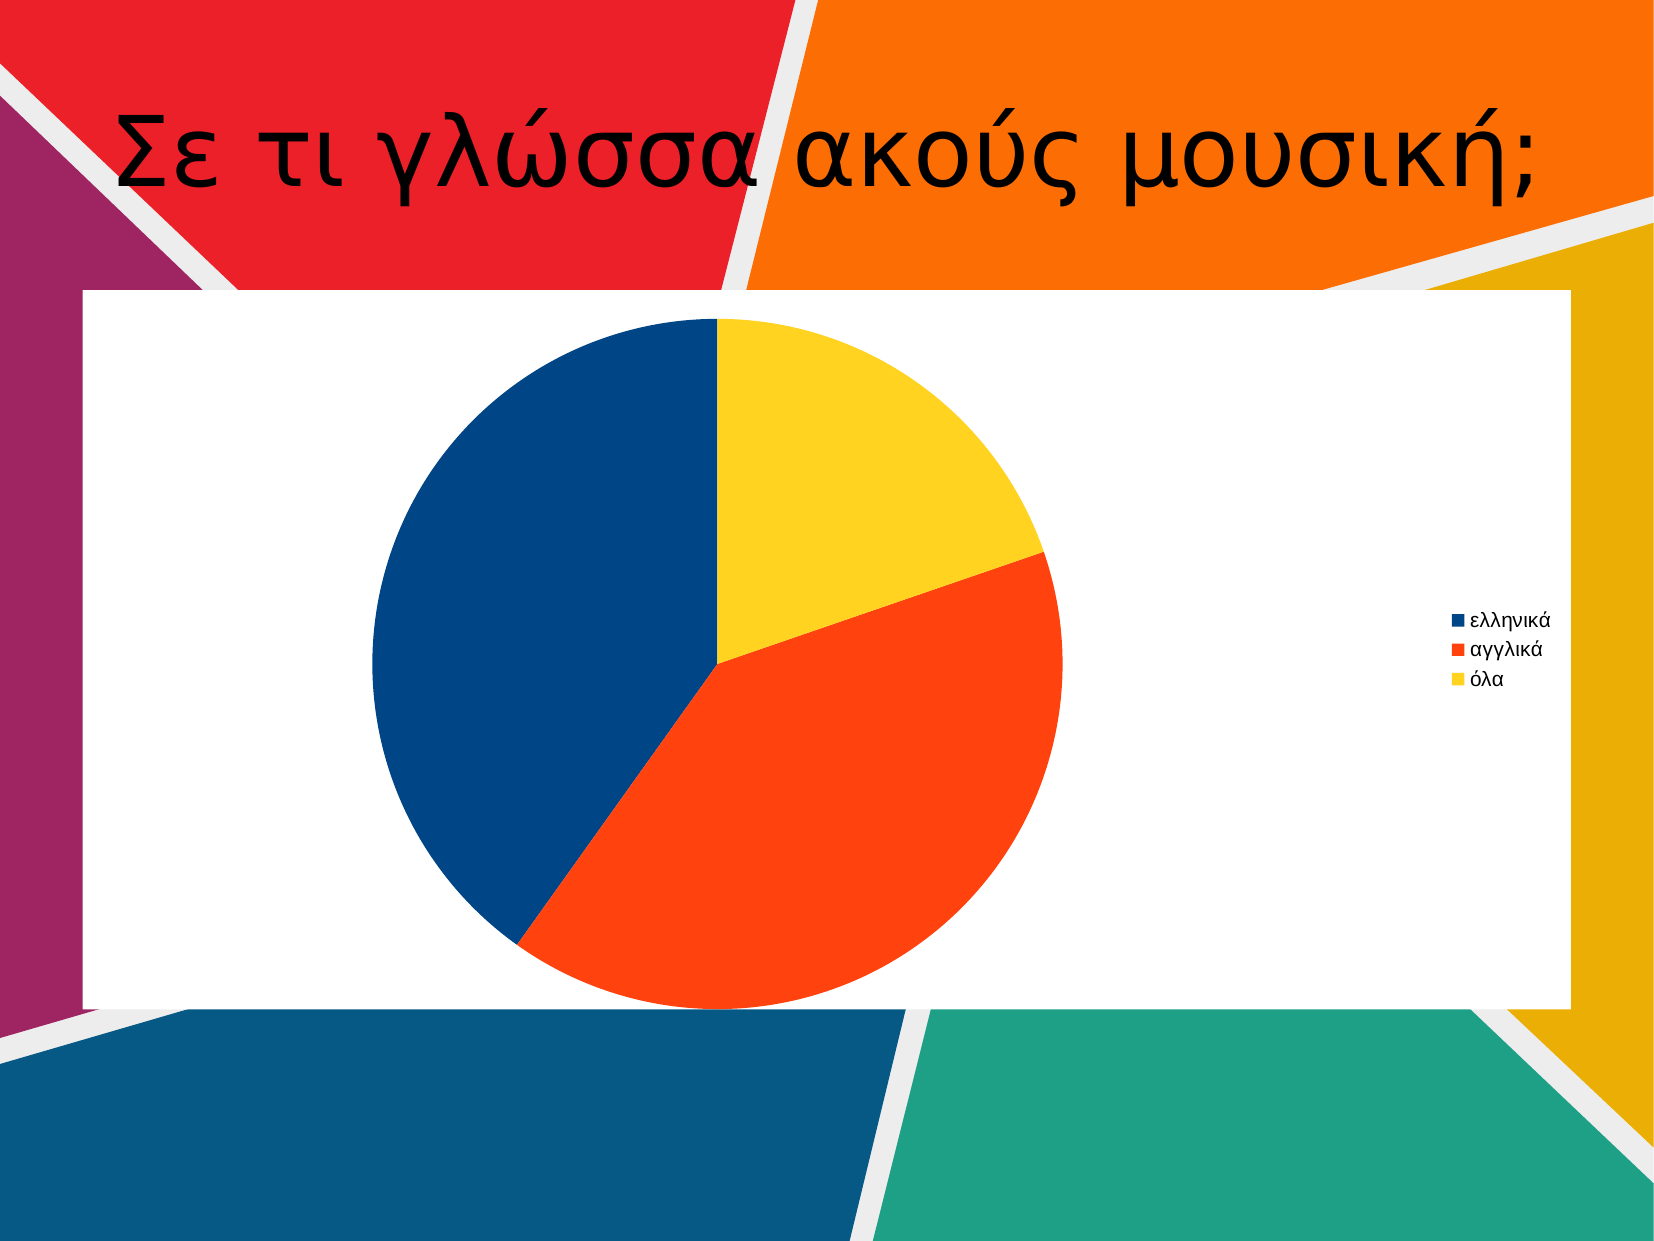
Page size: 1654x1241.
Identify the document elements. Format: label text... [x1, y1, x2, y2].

title Σε τι γλώσσα ακούς μουσική; [82, 49, 1571, 257]
chart [82, 290, 1571, 1010]
